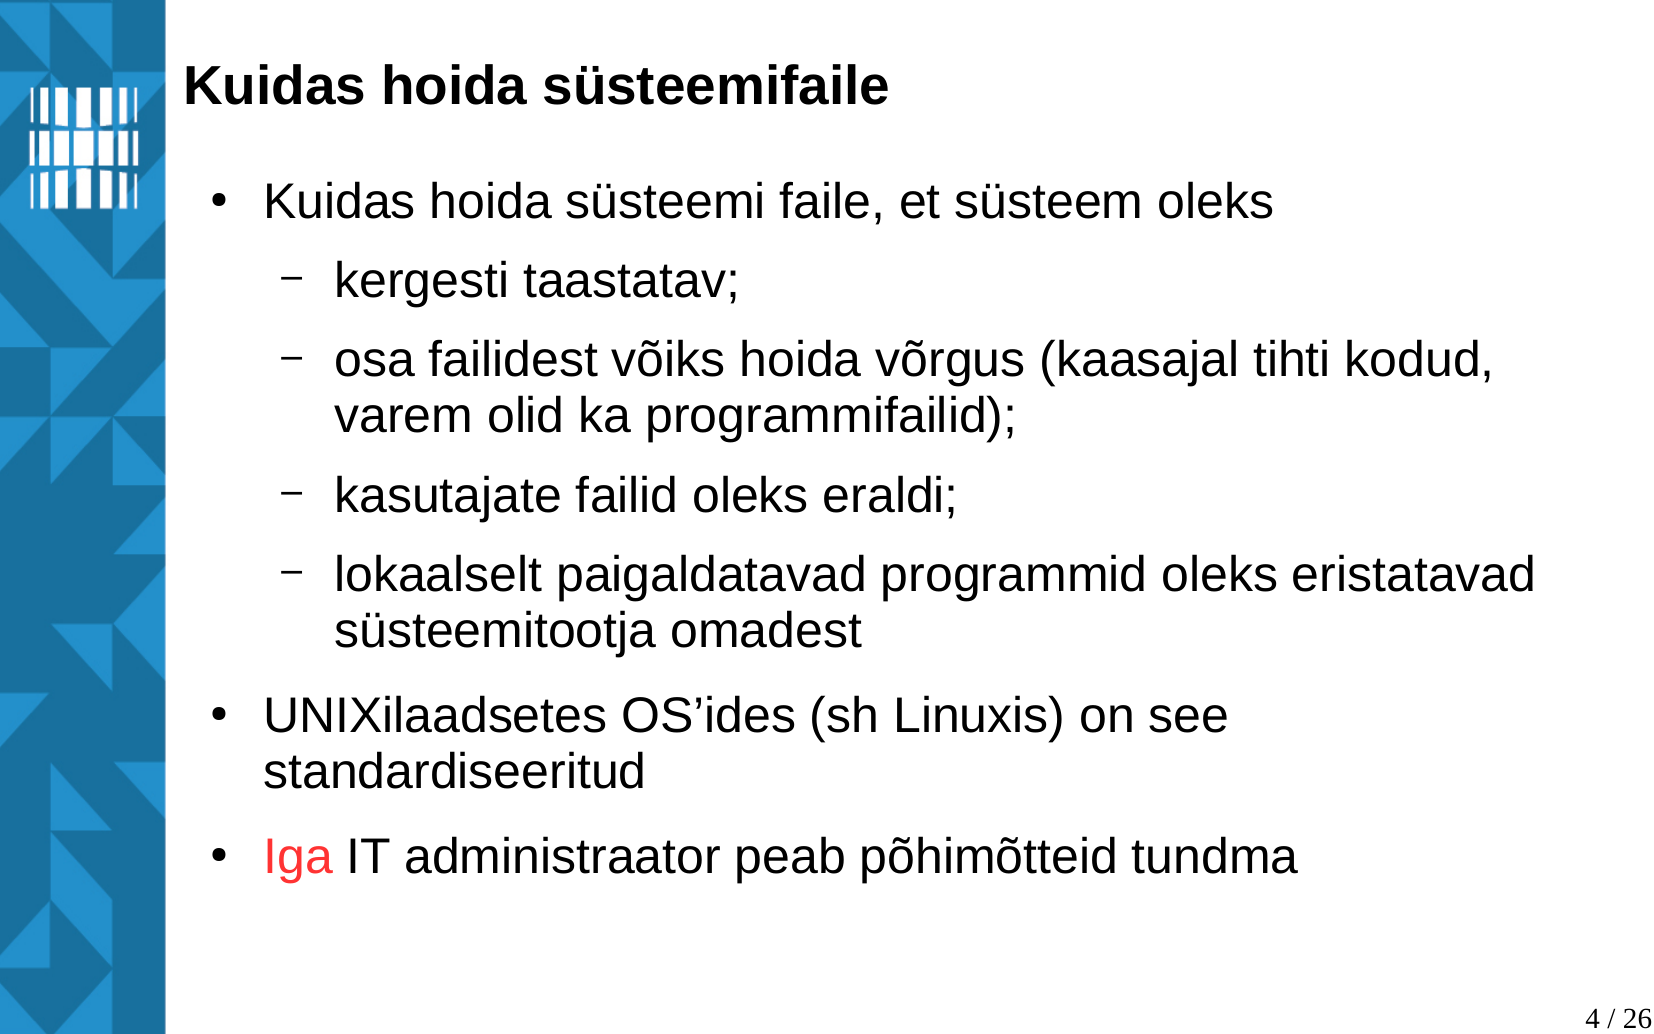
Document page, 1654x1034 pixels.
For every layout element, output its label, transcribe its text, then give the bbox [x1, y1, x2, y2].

title Kuidas hoida süsteemifaile [183, 34, 1565, 137]
list Kuidas hoida süsteemi faile, et süsteem oleks kergesti taastatav; osa failidest võiks hoida võrgus (kaasajal tihti kodud, varem olid ka programmifailid); kasutajate failid oleks eraldi; lokaalselt paigaldatavad programmid oleks eristatavad süsteemitootja omadest UNIXilaadsetes OS’ides (sh Linuxis) on see standardiseeritud Iga IT administraator peab põhimõtteid tundma [192, 172, 1625, 916]
